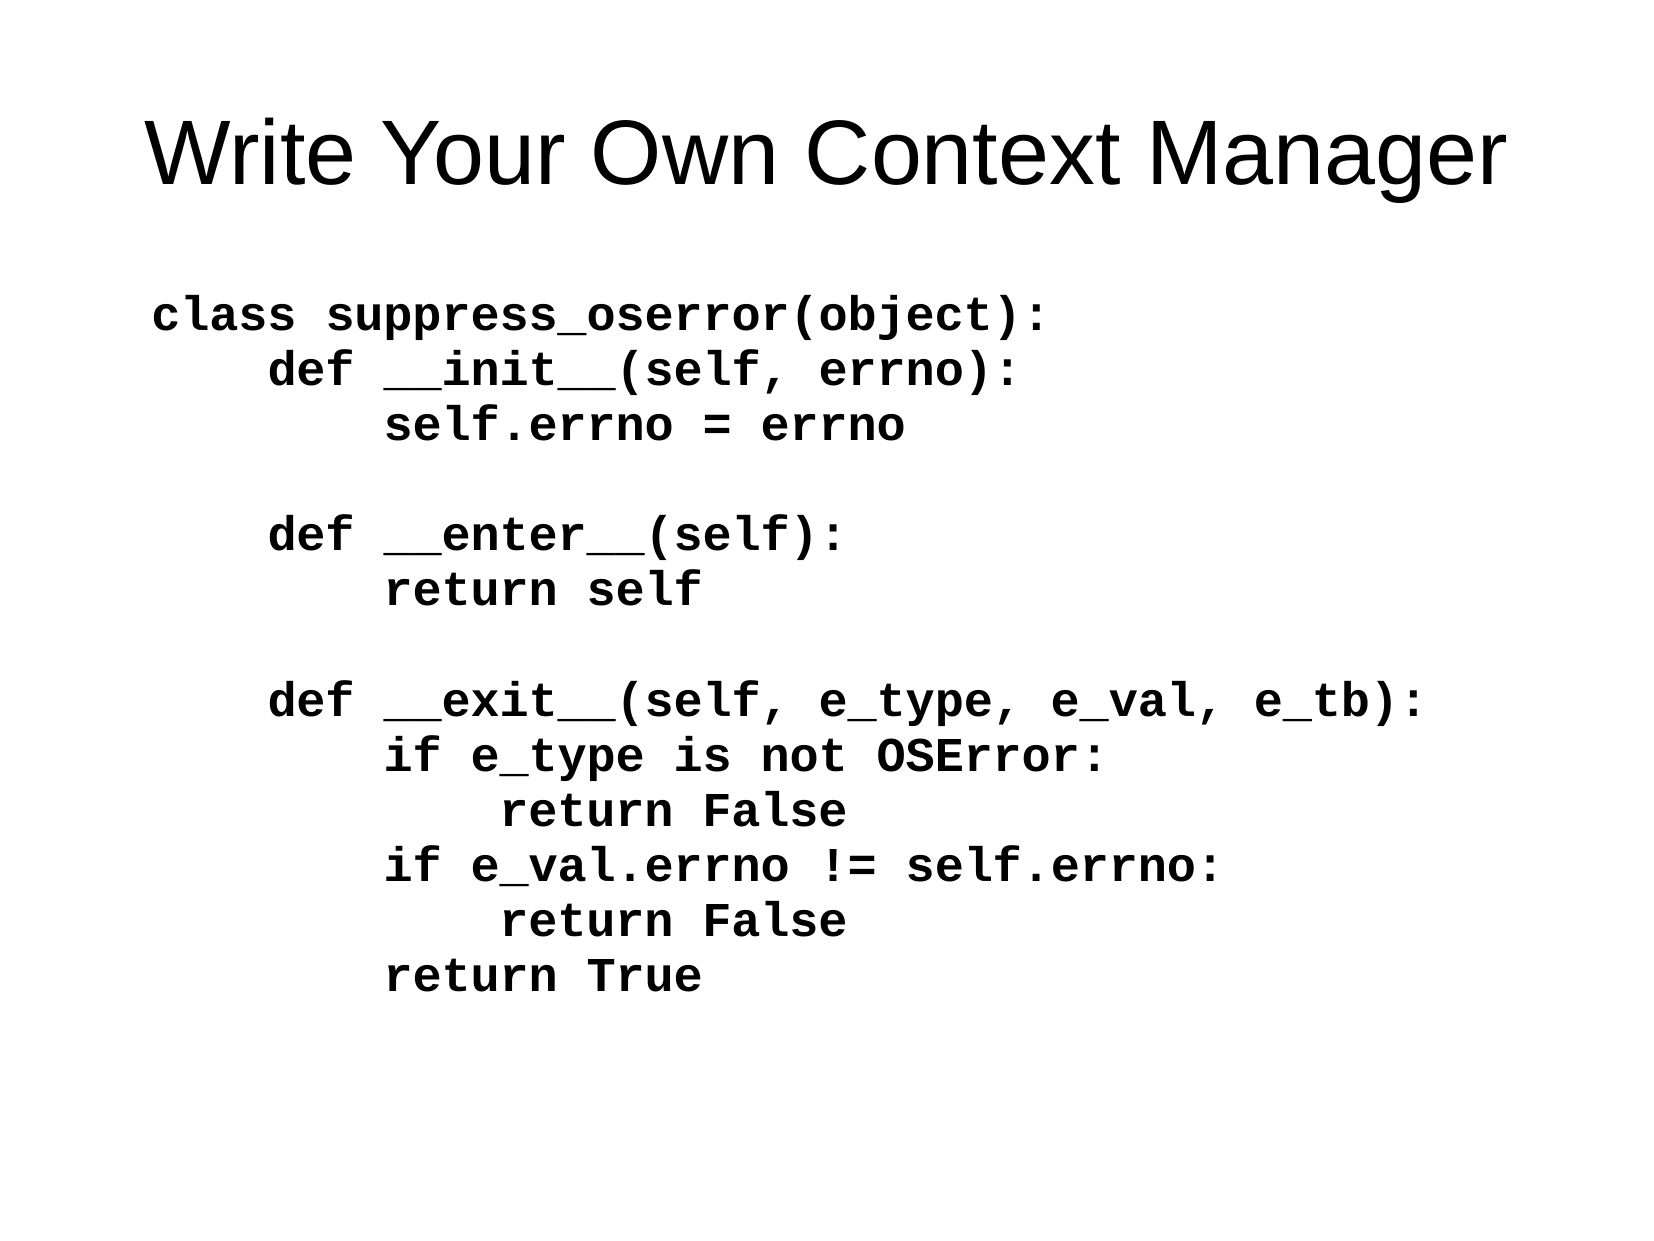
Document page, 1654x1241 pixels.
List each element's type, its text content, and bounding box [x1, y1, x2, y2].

list class suppress_oserror(object): def __init__(self, errno): self.errno = errno def __enter__(self): return self def __exit__(self, e_type, e_val, e_tb): if e_type is not OSError: return False if e_val.errno != self.errno: return False return True [82, 290, 1571, 1010]
title Write Your Own Context Manager [82, 49, 1571, 257]
